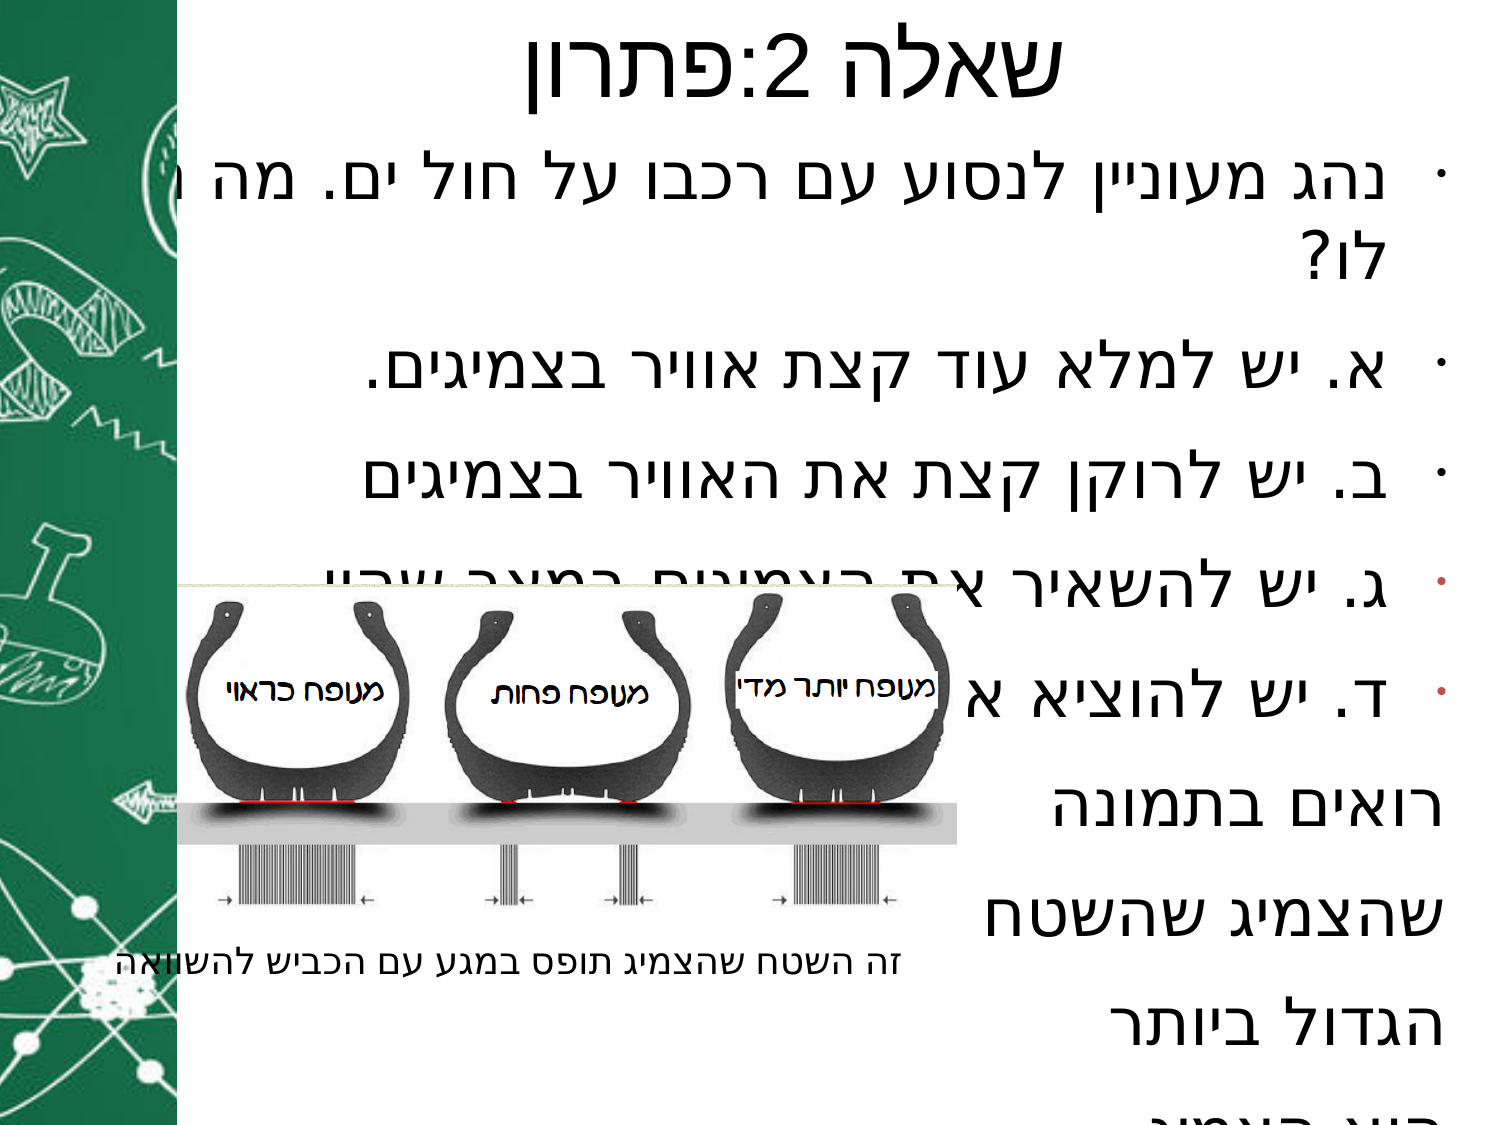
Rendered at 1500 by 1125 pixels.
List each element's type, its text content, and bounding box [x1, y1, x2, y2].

text_box זה השטח שהצמיג תופס במגע עם הכביש להשוואה [98, 930, 918, 990]
picture [0, 0, 957, 1125]
list נהג מעוניין לנסוע עם רכבו על חול ים. מה נייעץ לו? א. יש למלא עוד קצת אוויר בצמיגים. ב. יש לרוקן קצת את האוויר בצמיגים ג. יש להשאיר את הצמיגים במצב שהיו. ד. יש להוציא את כל האוויר מהצמיגים. רואים בתמונה שהצמיג שהשטח הגדול ביותר הוא הצמיג שמנופח בדיוק במידה. [177, 125, 1462, 1035]
title שאלה 2:פתרון [177, 0, 1457, 125]
